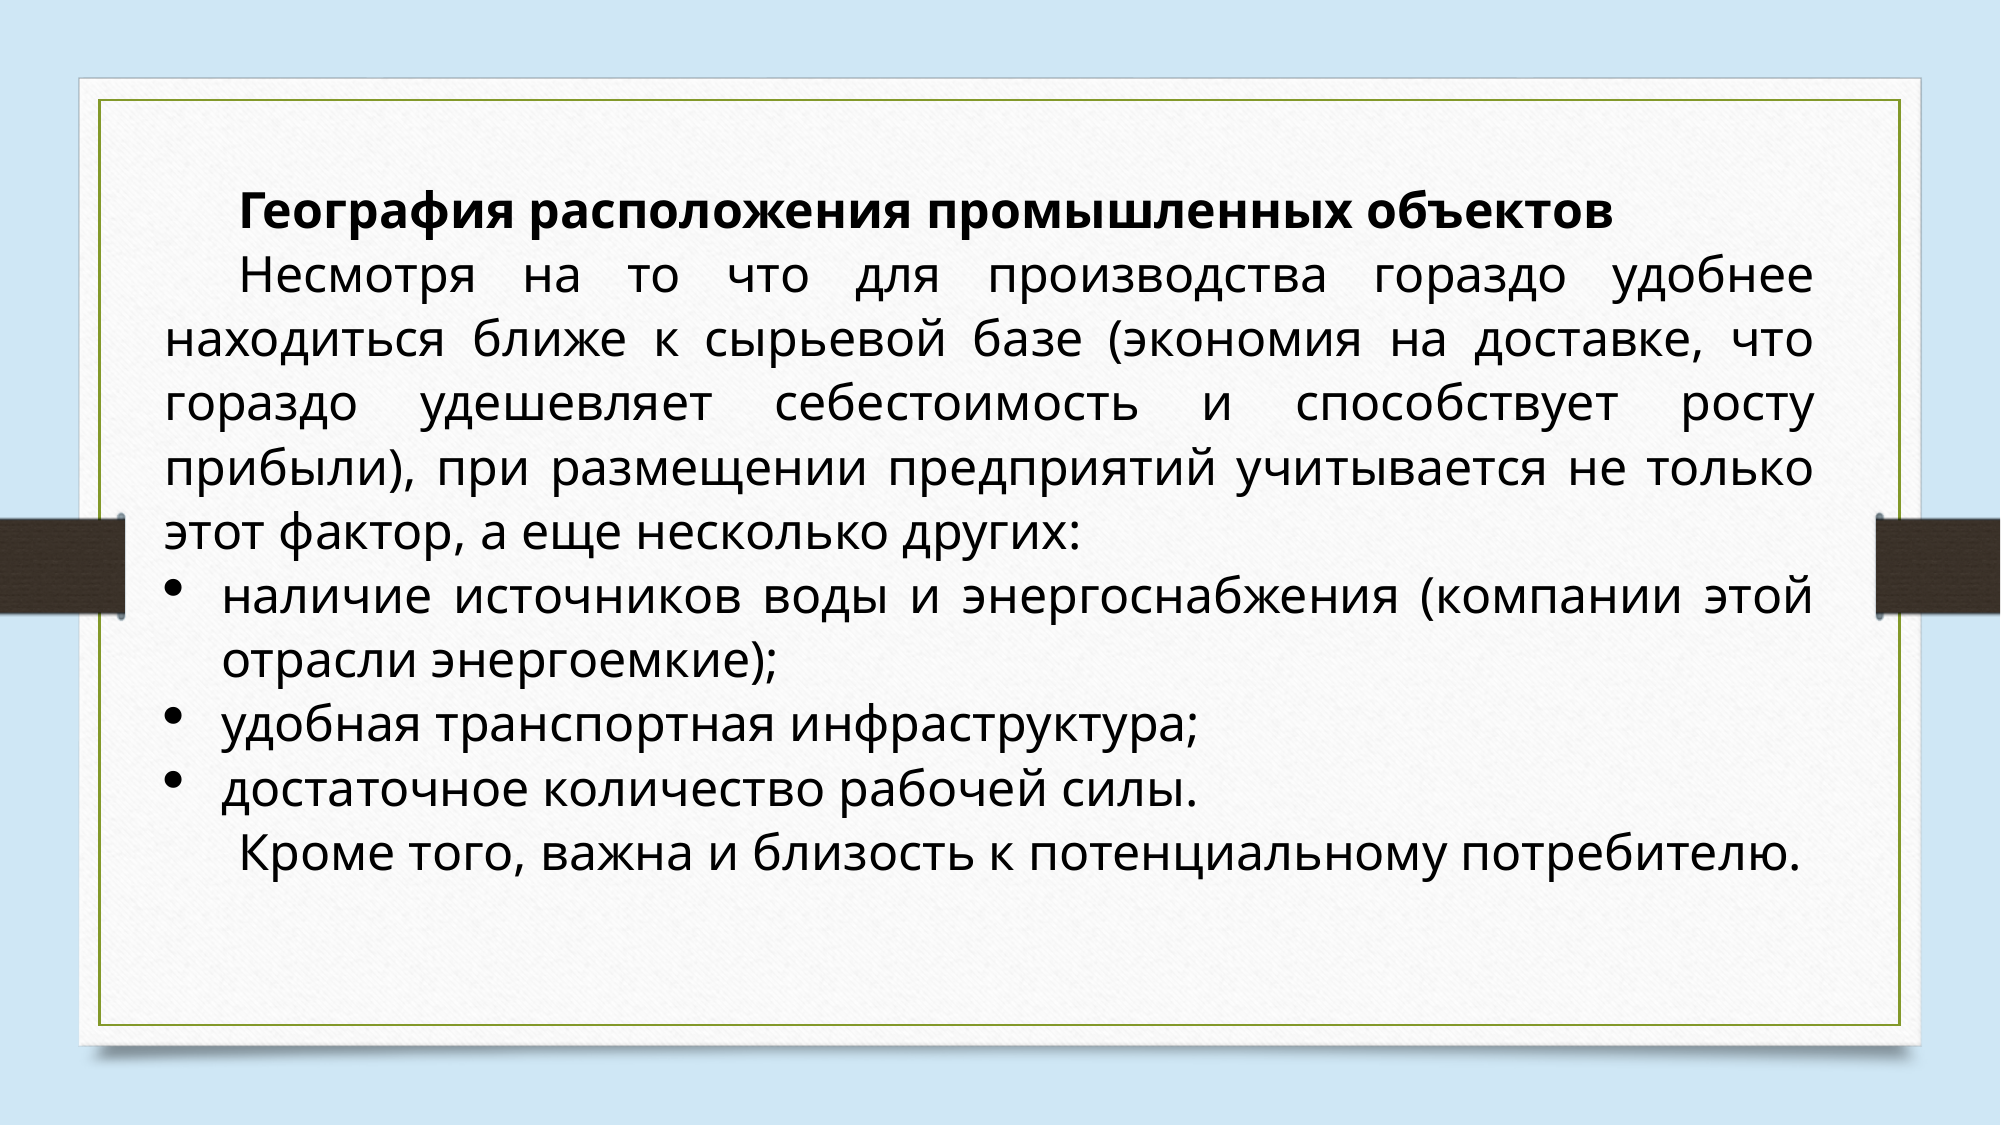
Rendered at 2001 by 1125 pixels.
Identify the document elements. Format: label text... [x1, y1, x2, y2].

picture [0, 0, 2001, 1125]
text_box География расположения промышленных объектов Несмотря на то что для производства гораздо удобнее находиться ближе к сырьевой базе (экономия на доставке, что гораздо удешевляет себестоимость и способствует росту прибыли), при размещении предприятий учитывается не только этот фактор, а еще несколько других: наличие источников воды и энергоснабжения (компании этой отрасли энергоемкие); удобная транспортная инфраструктура; достаточное количество рабочей силы. Кроме того, важна и близость к потенциальному потребителю. [150, 166, 1831, 888]
